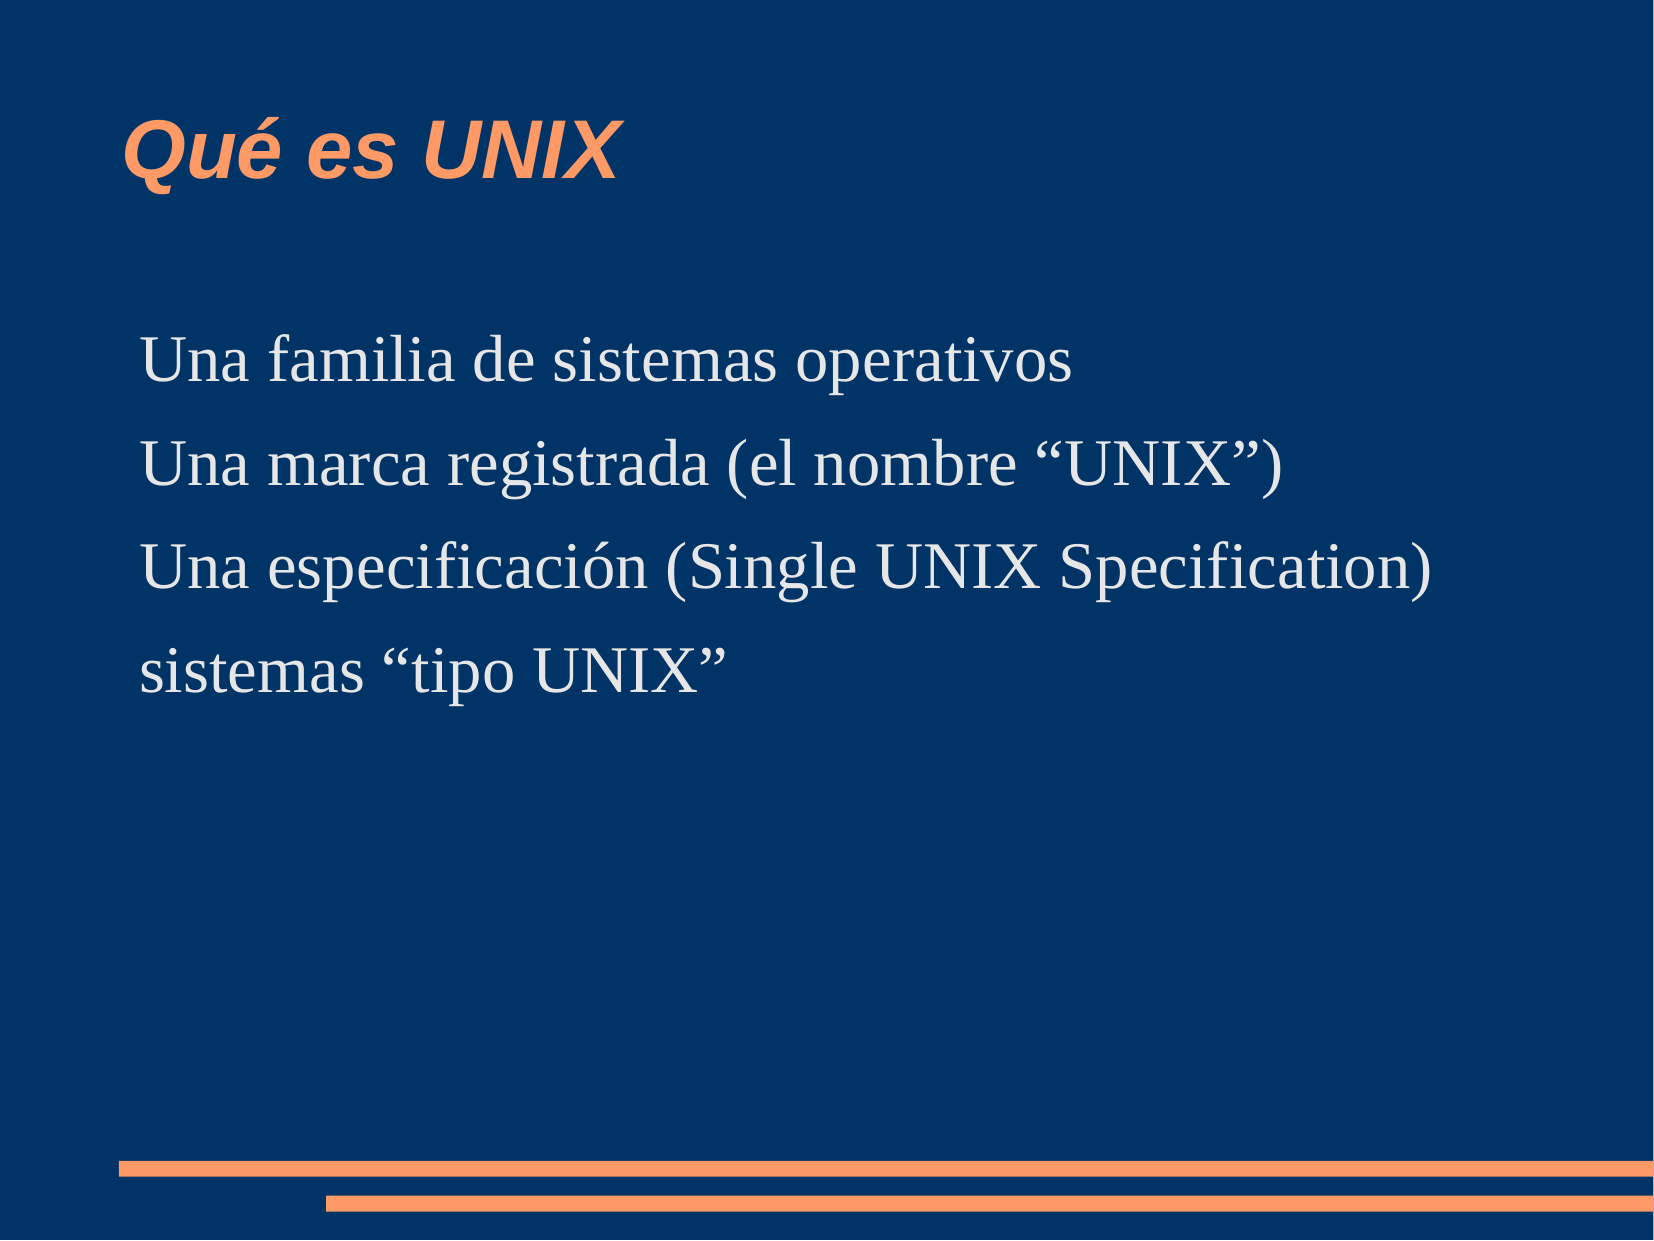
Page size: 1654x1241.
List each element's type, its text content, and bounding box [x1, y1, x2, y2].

list Una familia de sistemas operativos Una marca registrada (el nombre “UNIX”) Una especificación (Single UNIX Specification) sistemas “tipo UNIX” [121, 322, 1561, 1118]
title Qué es UNIX [121, 53, 1534, 246]
